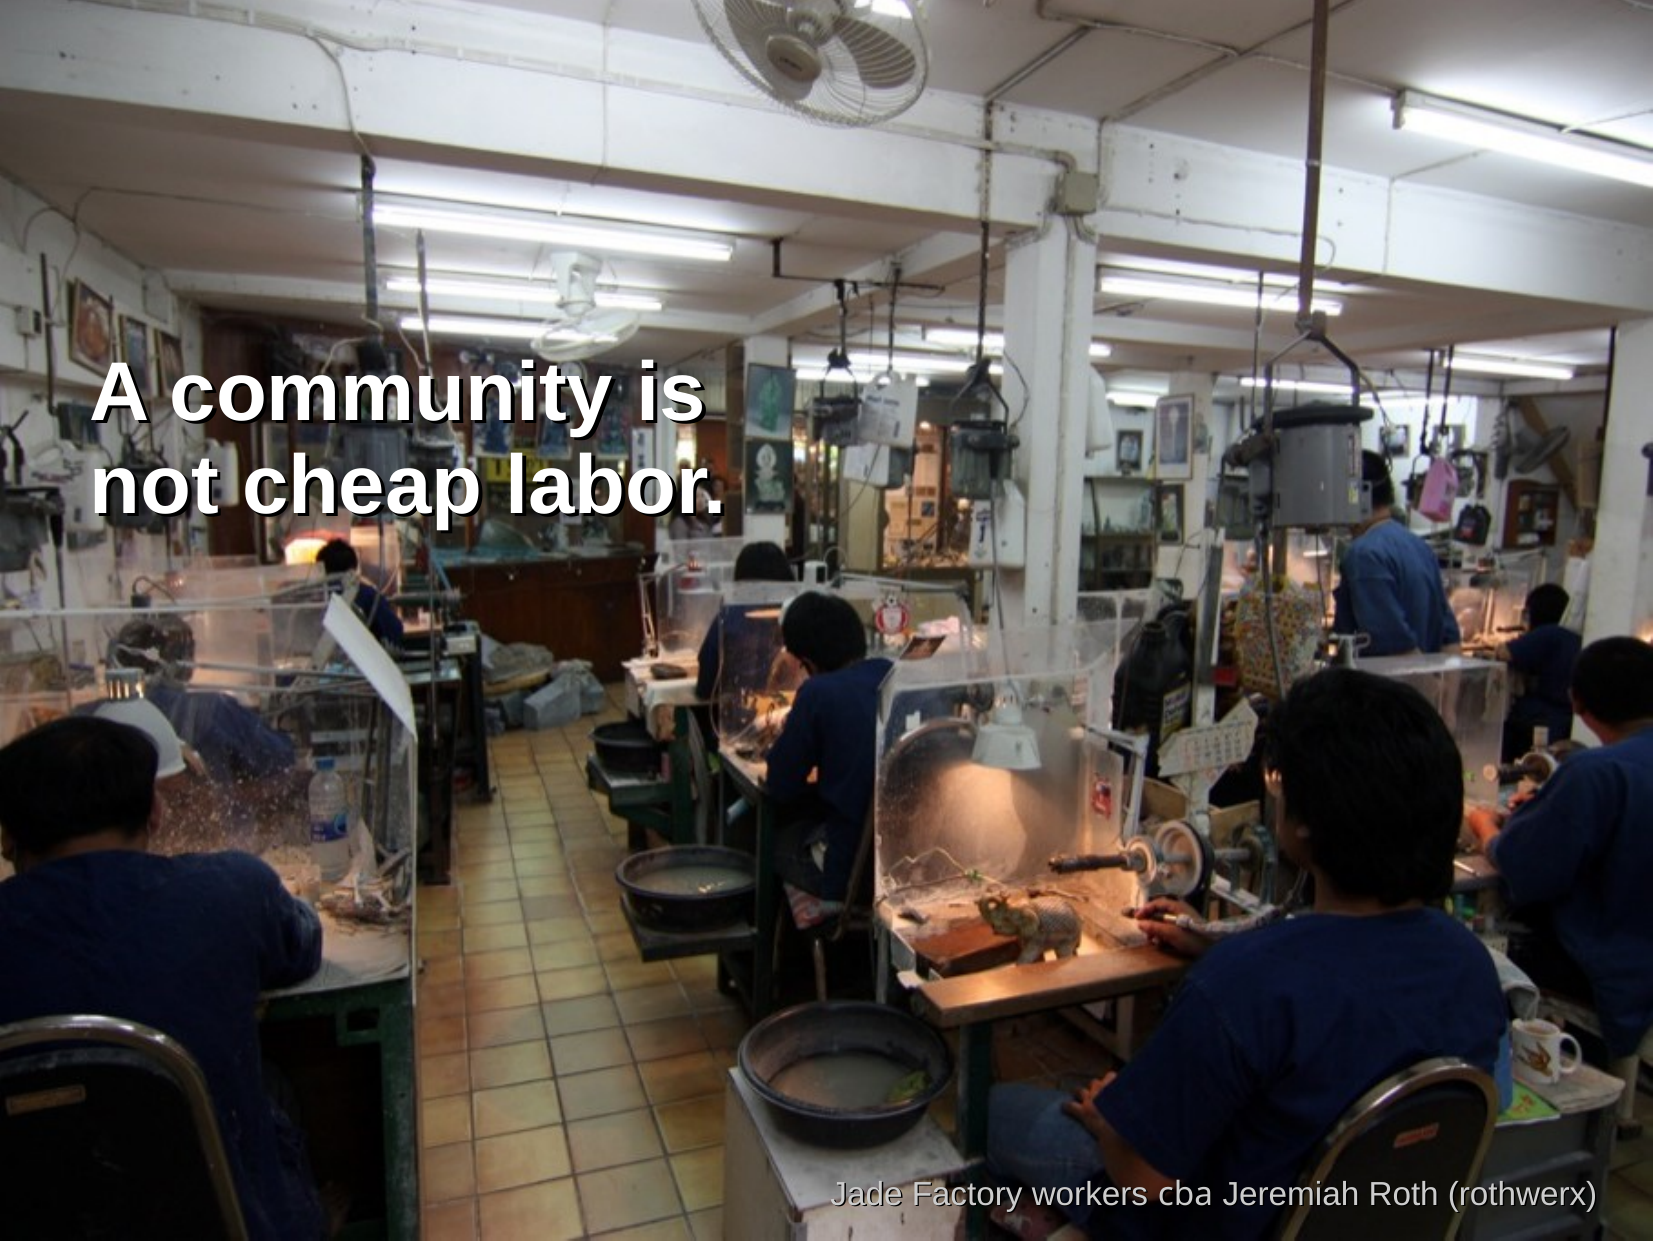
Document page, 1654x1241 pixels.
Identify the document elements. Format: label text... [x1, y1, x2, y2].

text_box Jade Factory workers cba Jeremiah Roth (rothwerx) [262, 1162, 1613, 1215]
picture [0, 0, 1653, 1241]
text_box A community is not cheap labor. [75, 337, 774, 539]
